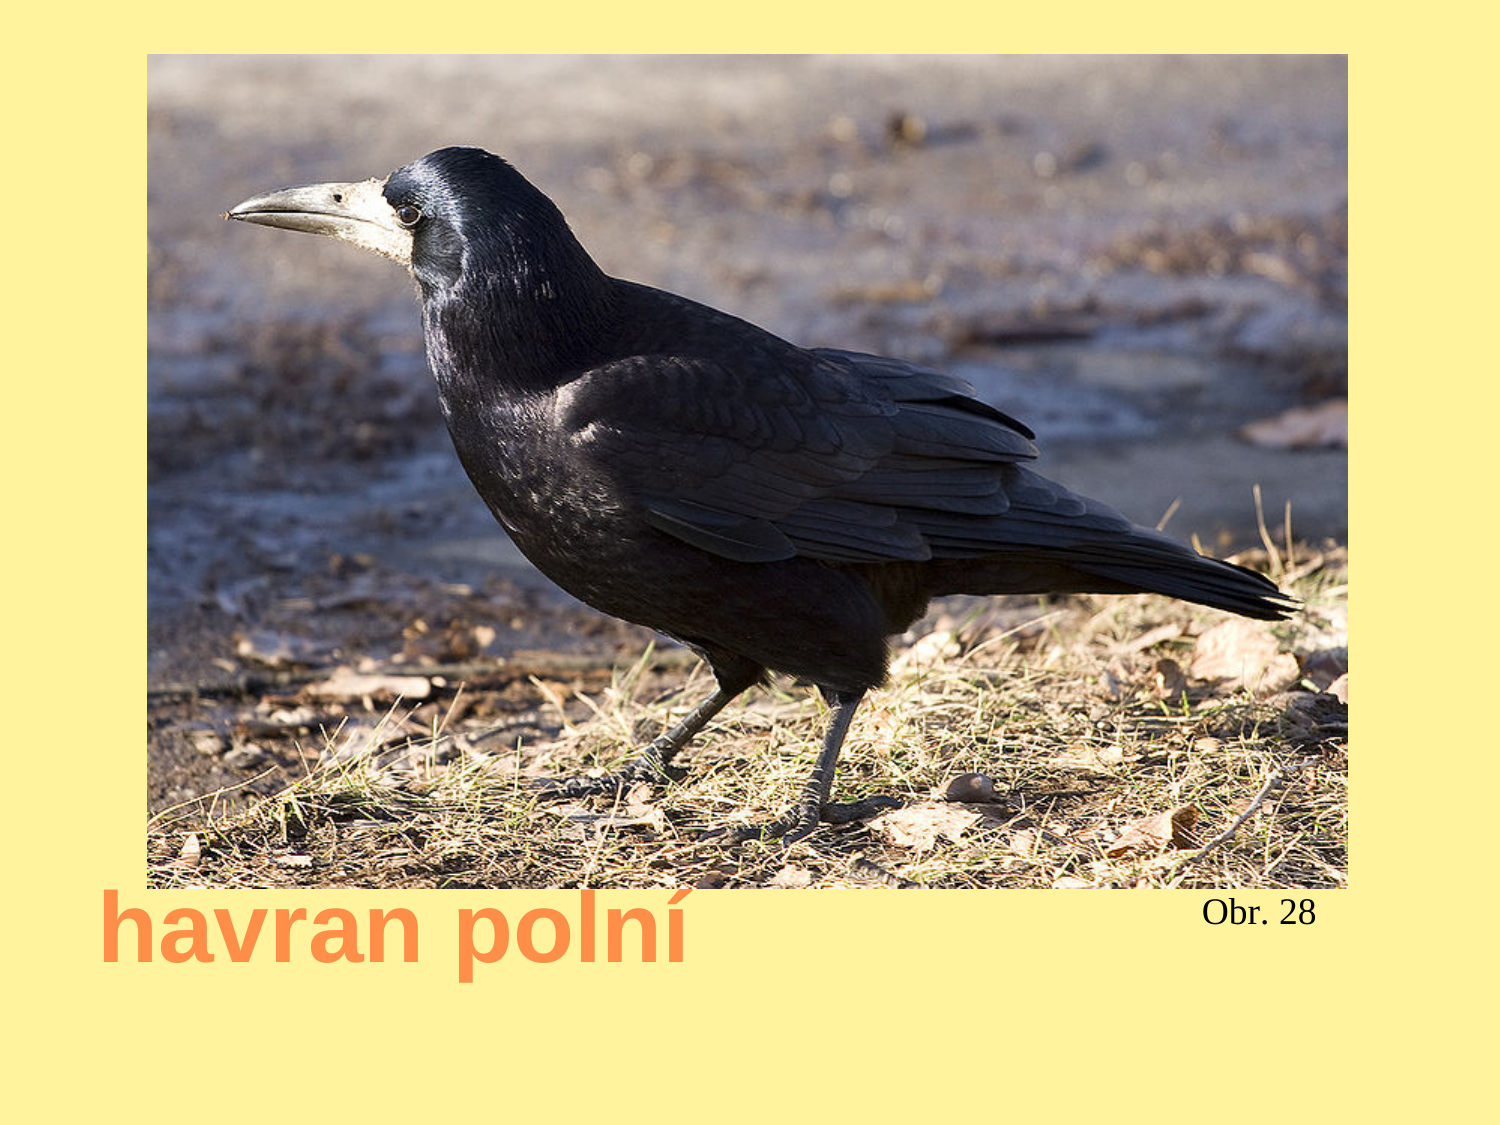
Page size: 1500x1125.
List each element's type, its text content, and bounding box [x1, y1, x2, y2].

text_box Obr. 28 [1187, 879, 1353, 941]
title havran polní [82, 817, 1426, 991]
picture [147, 54, 1348, 889]
